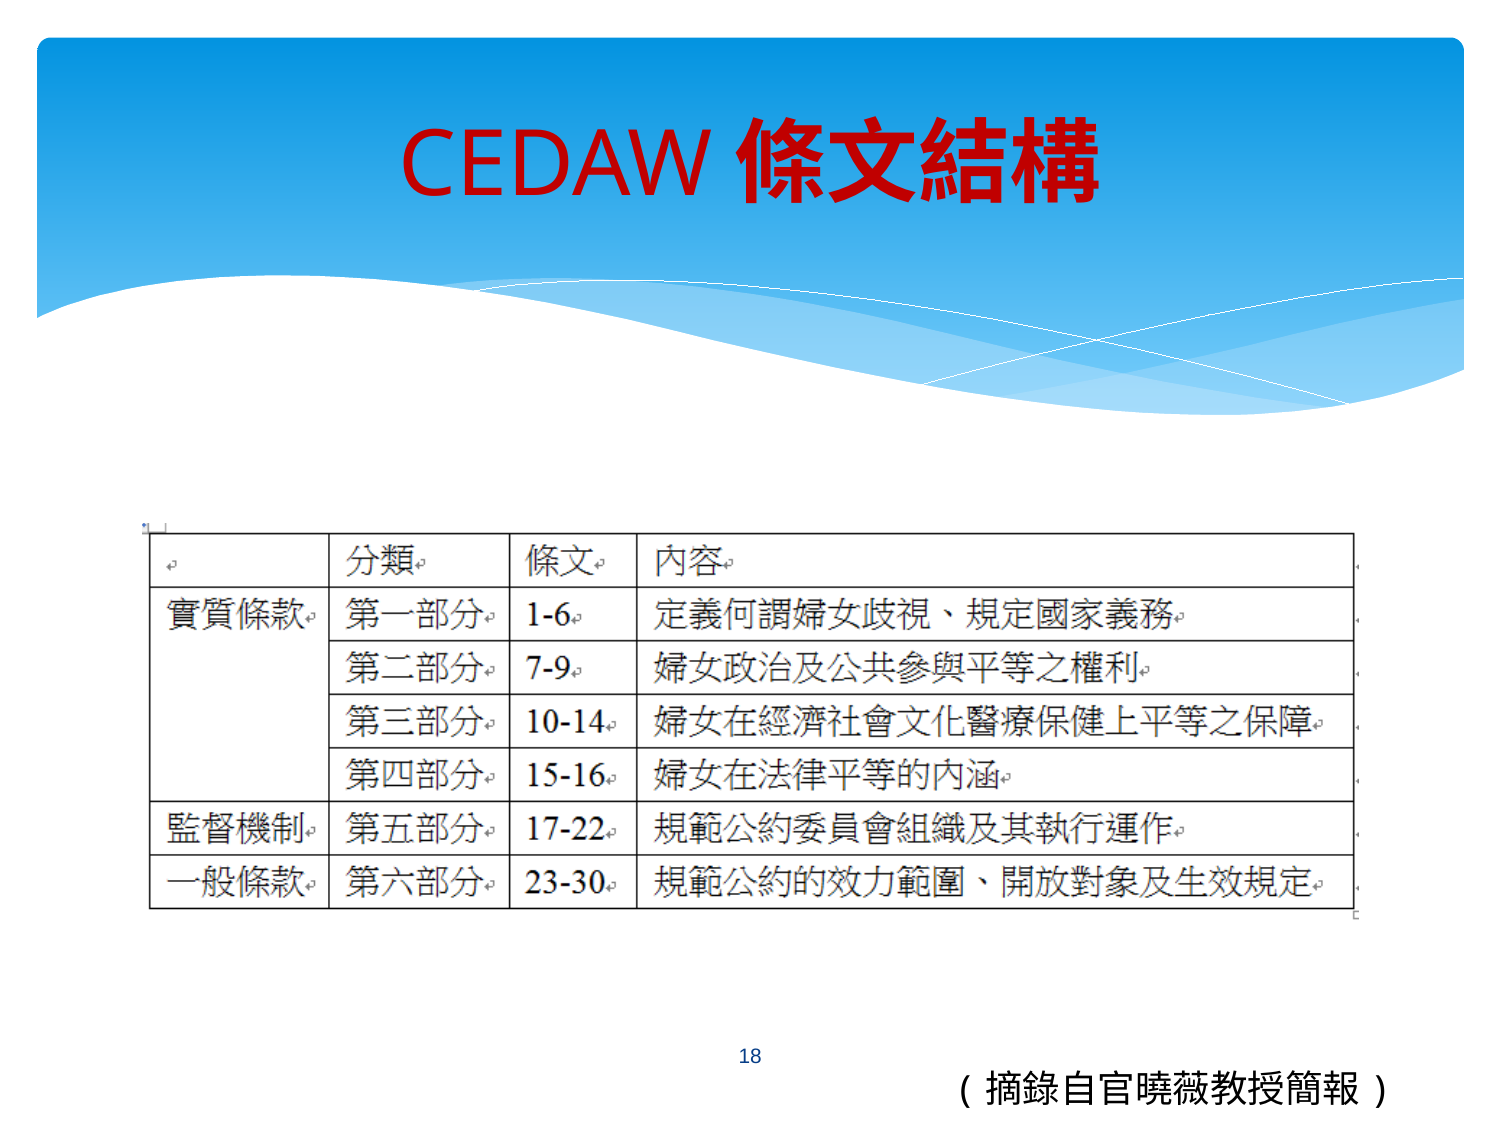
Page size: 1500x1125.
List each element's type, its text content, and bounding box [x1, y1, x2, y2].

picture [142, 523, 1359, 921]
text_box 18 [654, 1025, 846, 1086]
text_box (摘錄自官曉薇教授簡報) [939, 1057, 1407, 1117]
title CEDAW條文結構 [75, 55, 1426, 262]
